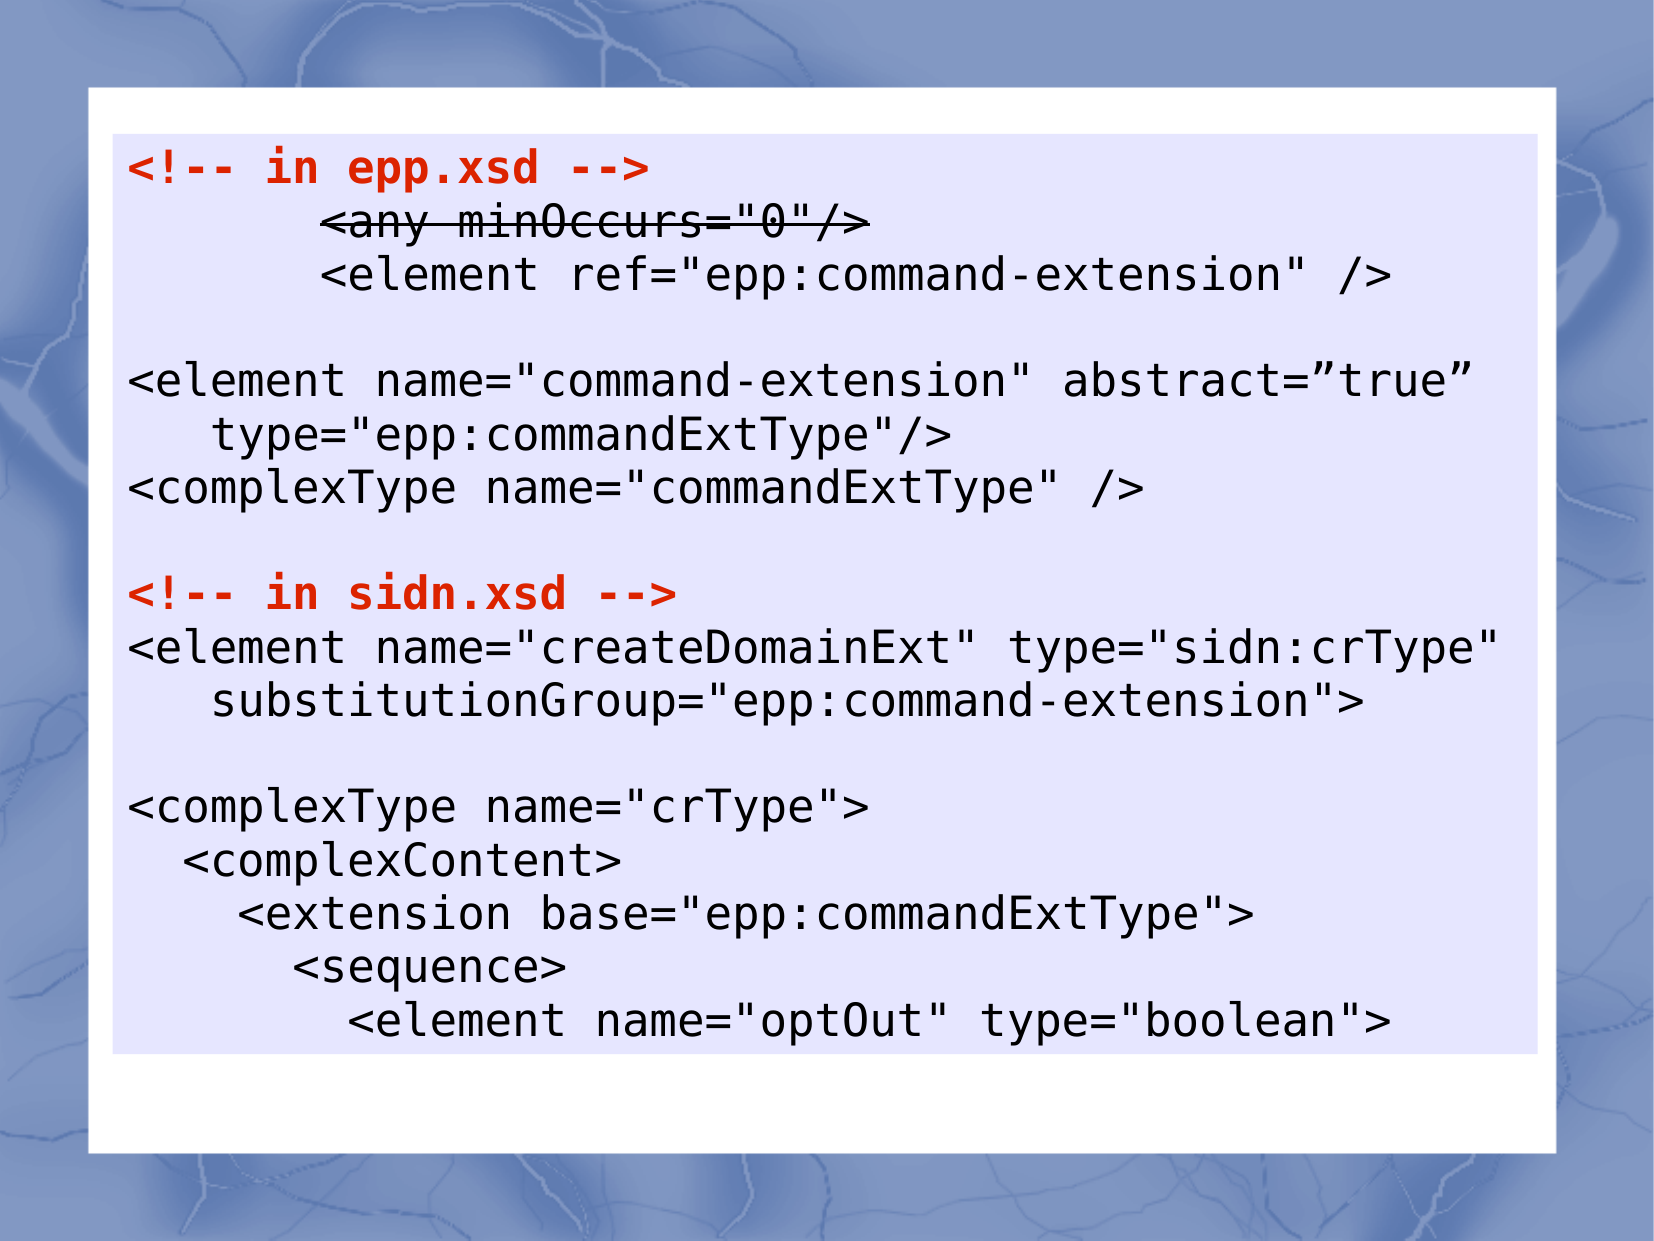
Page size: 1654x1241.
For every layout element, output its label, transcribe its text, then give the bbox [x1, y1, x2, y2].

text_box <!-- in epp.xsd --> <any minOccurs="0"/> <element ref="epp:command-extension" /> <element name="command-extension" abstract=”true” type="epp:commandExtType"/> <complexType name="commandExtType" /> <!-- in sidn.xsd --> <element name="createDomainExt" type="sidn:crType" substitutionGroup="epp:command-extension"> <complexType name="crType"> <complexContent> <extension base="epp:commandExtType"> <sequence> <element name="optOut" type="boolean"> [112, 133, 1538, 1055]
picture [0, 0, 1654, 1241]
